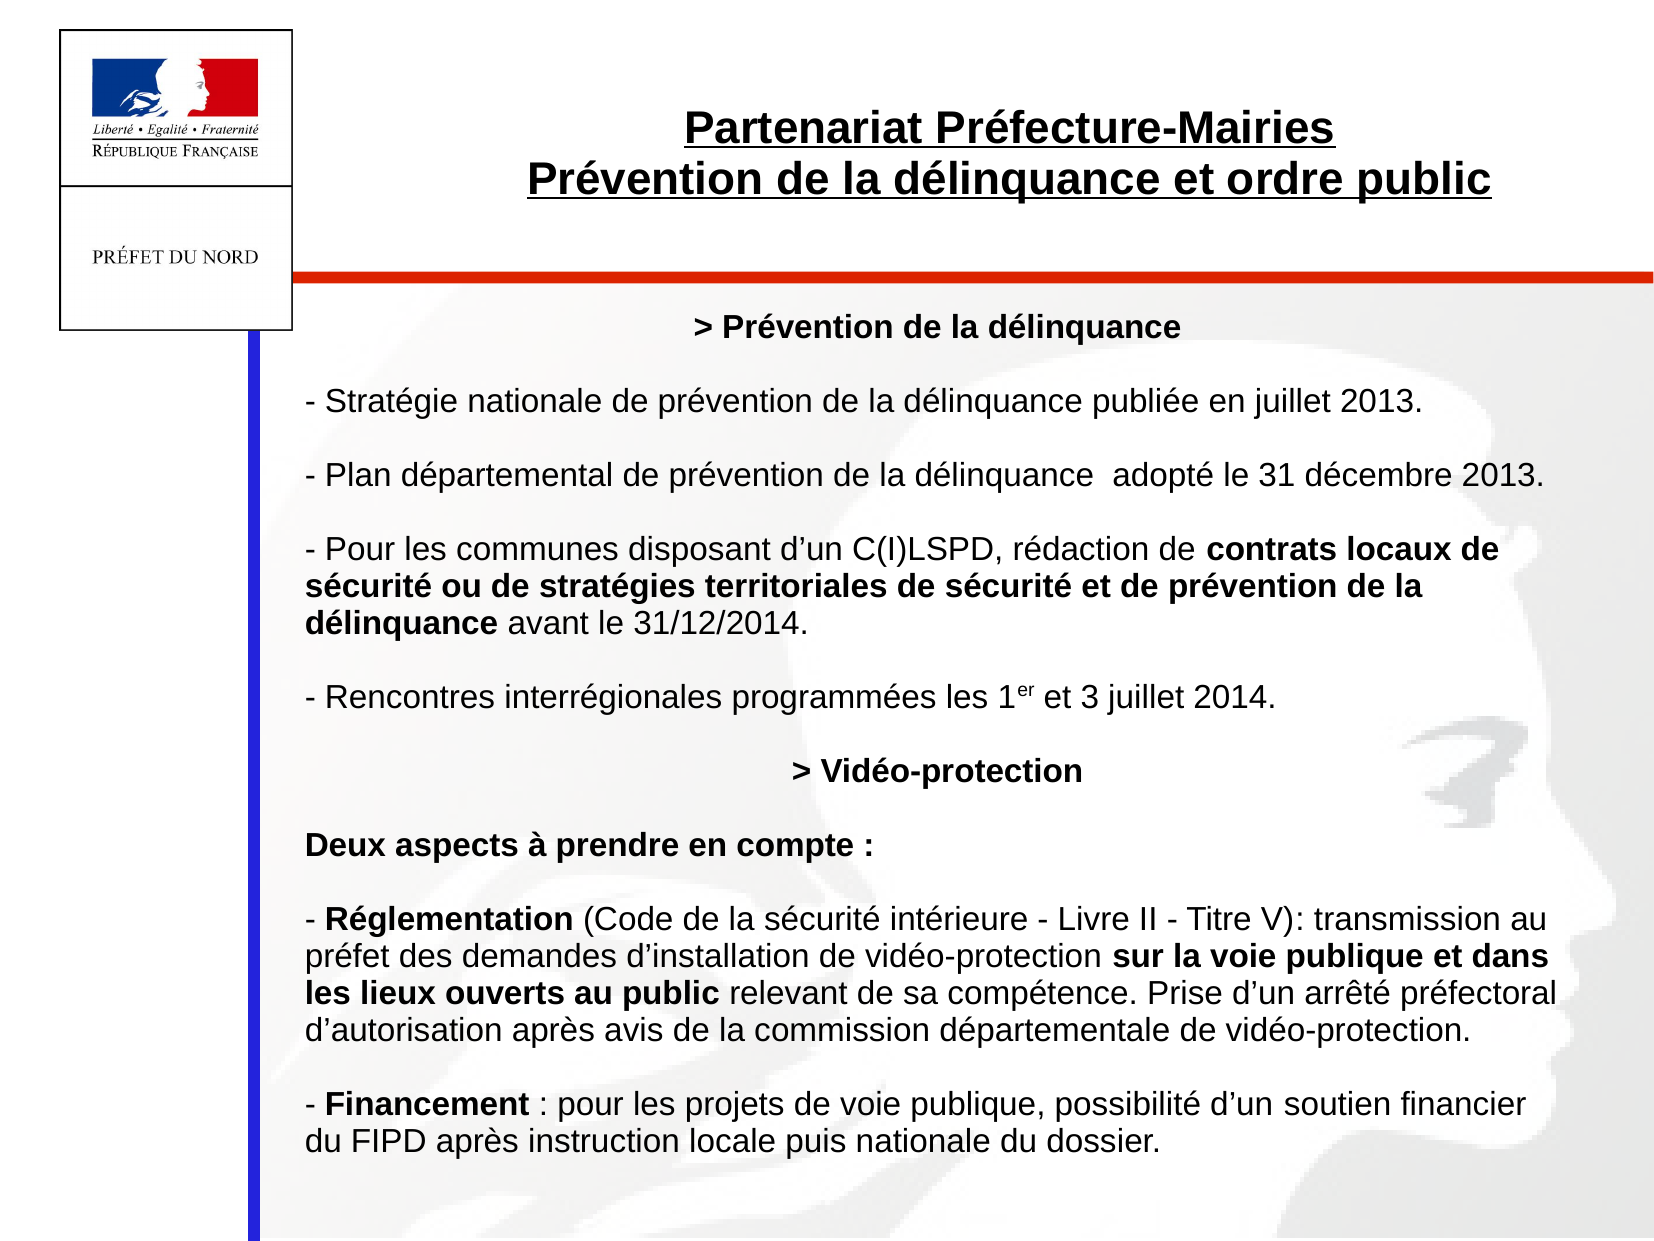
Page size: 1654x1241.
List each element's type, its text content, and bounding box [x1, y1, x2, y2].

text_box [248, 331, 260, 1241]
title Partenariat Préfecture-Mairies Prévention de la délinquance et ordre public [377, 49, 1642, 257]
subtitle > Prévention de la délinquance - Stratégie nationale de prévention de la délinquance publiée en juillet 2013. - Plan départemental de prévention de la délinquance adopté le 31 décembre 2013. - Pour les communes disposant d’un C(I)LSPD, rédaction de contrats locaux de sécurité ou de stratégies territoriales de sécurité et de prévention de la délinquance avant le 31/12/2014. - Rencontres interrégionales programmées les 1er et 3 juillet 2014. > Vidéo-protection Deux aspects à prendre en compte : - Réglementation (Code de la sécurité intérieure - Livre II - Titre V): transmission au préfet des demandes d’installation de vidéo-protection sur la voie publique et dans les lieux ouverts au public relevant de sa compétence. Prise d’un arrêté préfectoral d’autorisation après avis de la commission départementale de vidéo-protection. - Financement : pour les projets de voie publique, possibilité d’un soutien financier du FIPD après instruction locale puis nationale du dossier. [304, 297, 1571, 1207]
picture [59, 29, 1654, 1238]
text_box [293, 271, 1654, 284]
